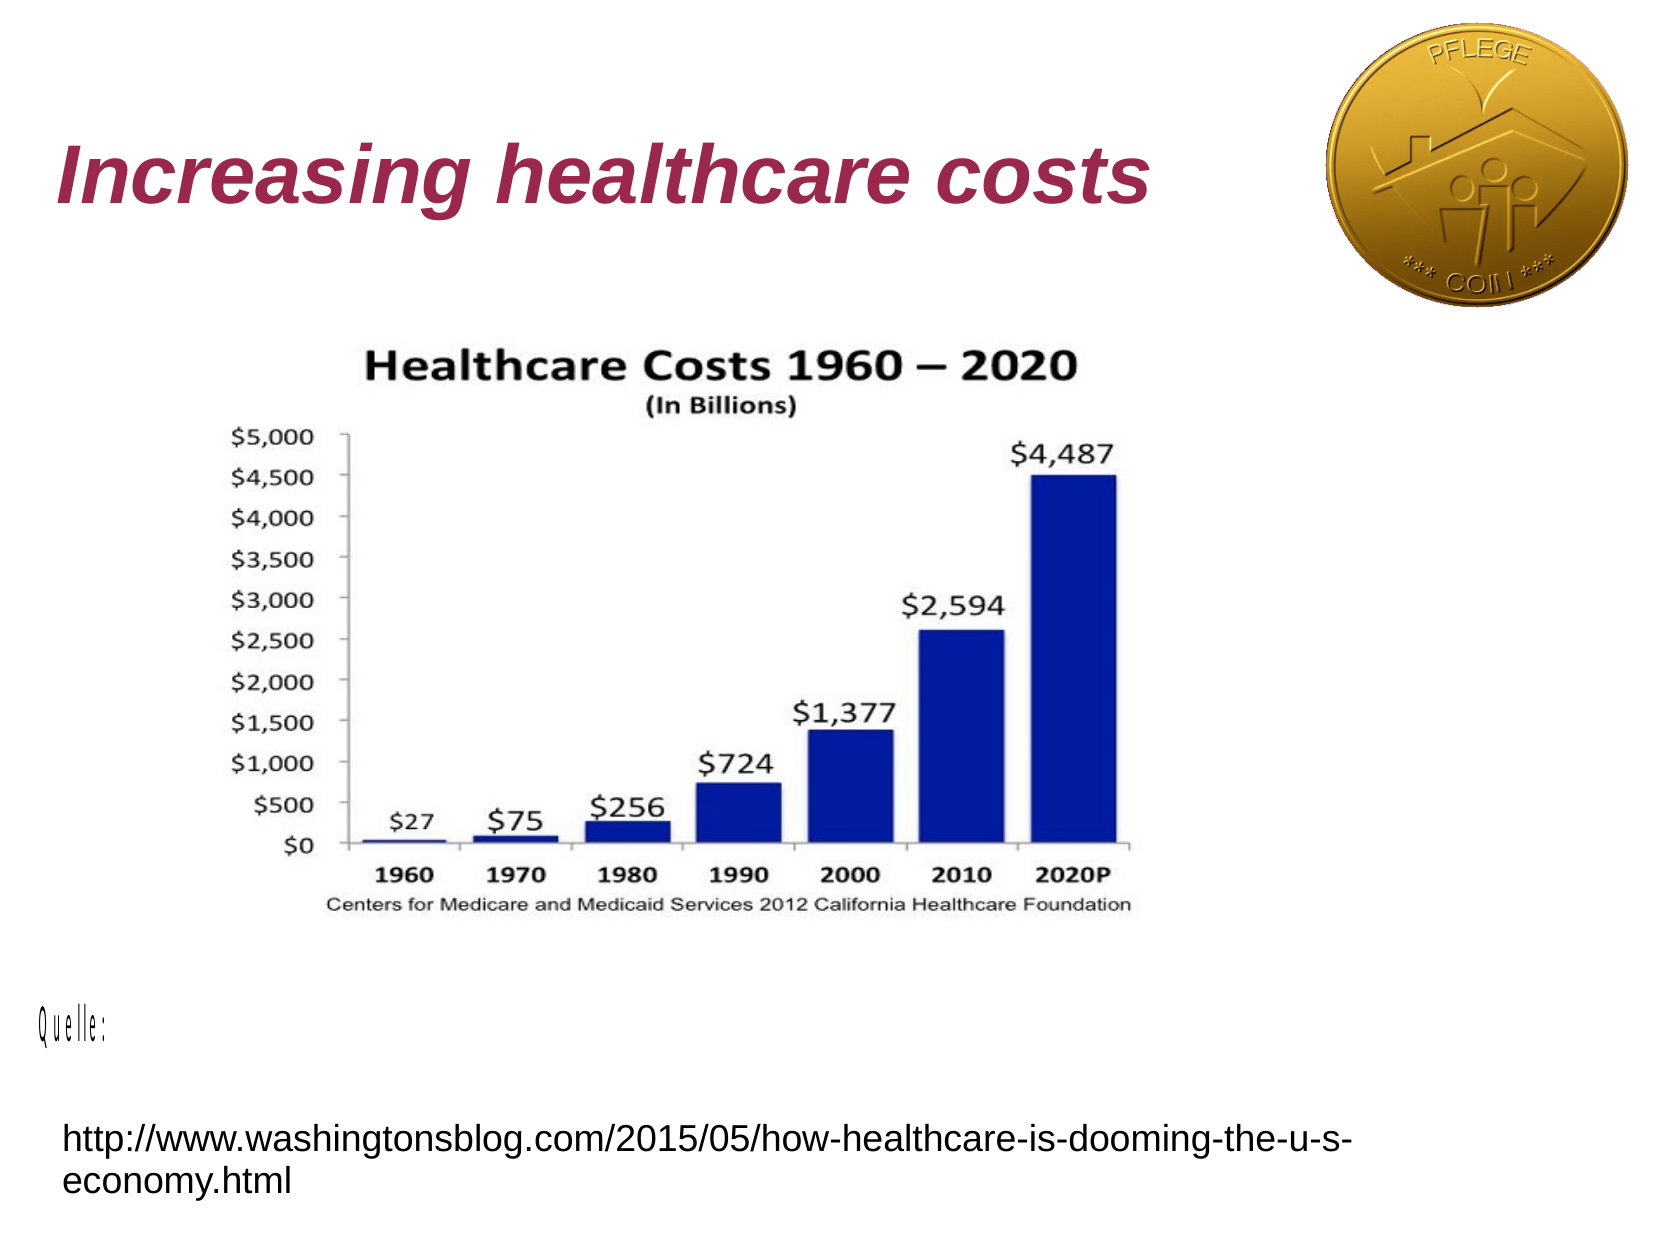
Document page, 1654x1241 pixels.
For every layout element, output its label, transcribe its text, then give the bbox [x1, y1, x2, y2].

text_box http://www.washingtonsblog.com/2015/05/how-healthcare-is-dooming-the-u-s-economy.html [47, 1110, 1595, 1168]
picture [38, 1001, 873, 1120]
picture [1311, 9, 1644, 322]
picture [212, 294, 1165, 922]
subtitle [134, 350, 1517, 1110]
title Increasing healthcare costs [0, 70, 1311, 278]
